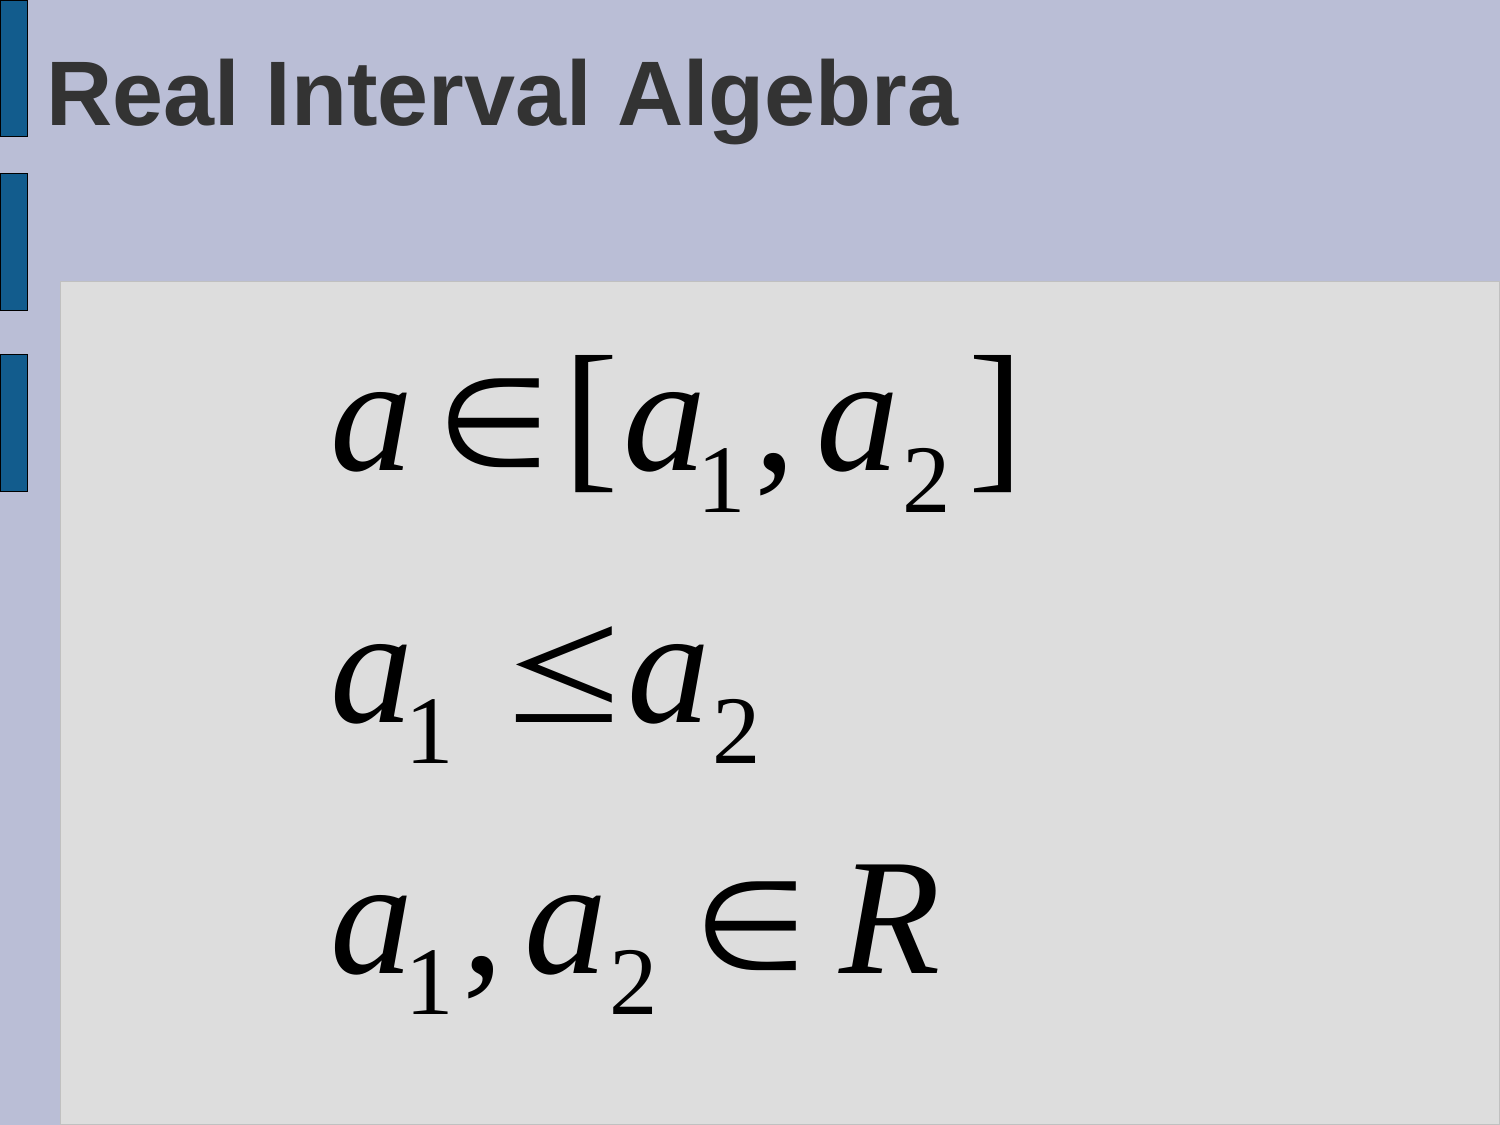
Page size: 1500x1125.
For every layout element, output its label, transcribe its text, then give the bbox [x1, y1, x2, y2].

title Real Interval Algebra [0, 0, 1006, 188]
chart [305, 307, 1039, 1054]
